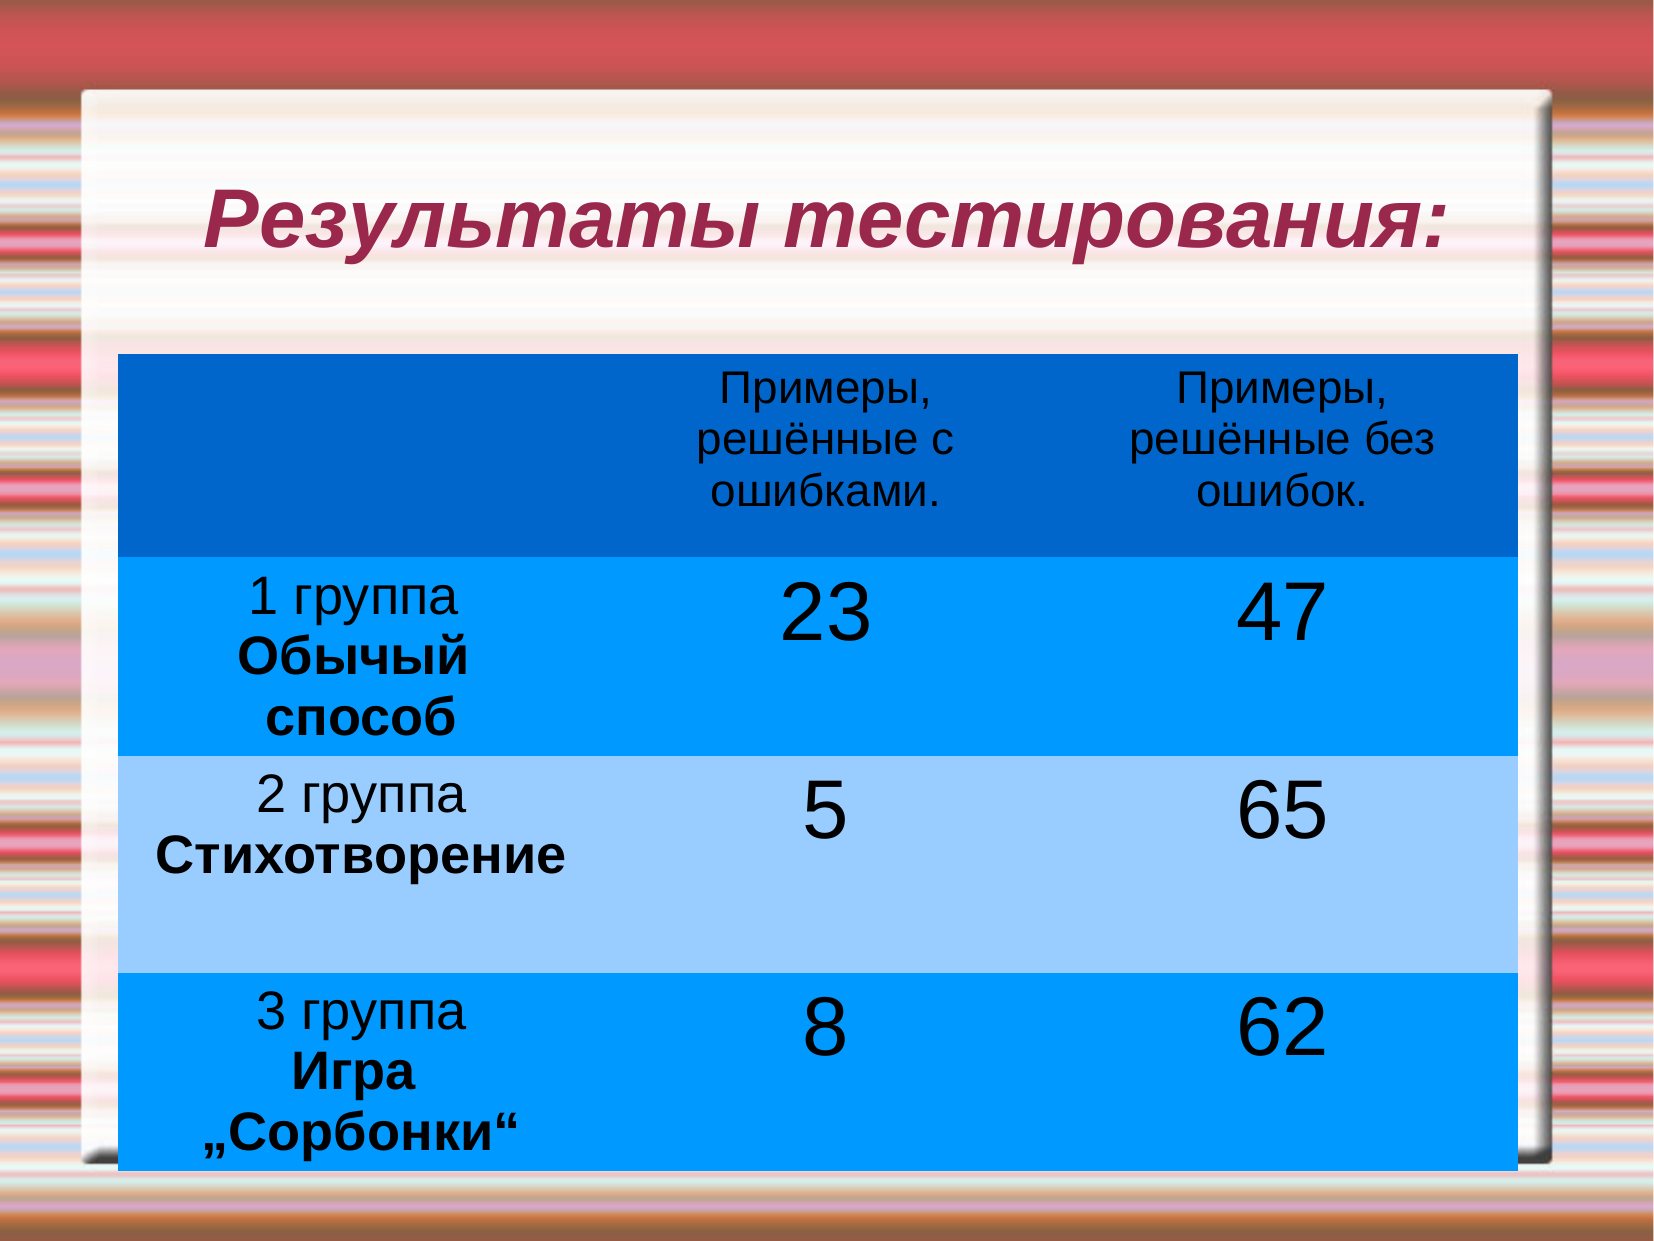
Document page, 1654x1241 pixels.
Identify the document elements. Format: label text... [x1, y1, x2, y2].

table_cell 23 [605, 557, 1047, 756]
table_header [118, 354, 605, 557]
table_cell 2 группа Стихотворение [118, 756, 605, 973]
table_header Примеры, решённые без ошибок. [1047, 354, 1518, 557]
table_cell 62 [1047, 973, 1518, 1171]
title Результаты тестирования: [121, 122, 1534, 315]
table_cell 8 [605, 973, 1047, 1171]
table_cell 65 [1047, 756, 1518, 973]
table_cell 3 группа Игра „Сорбонки“ [118, 973, 605, 1171]
table_cell 5 [605, 756, 1047, 973]
table_cell 1 группа Обычый способ [118, 557, 605, 756]
picture [0, 0, 1654, 1241]
table_header Примеры, решённые с ошибками. [605, 354, 1047, 557]
table_cell 47 [1047, 557, 1518, 756]
